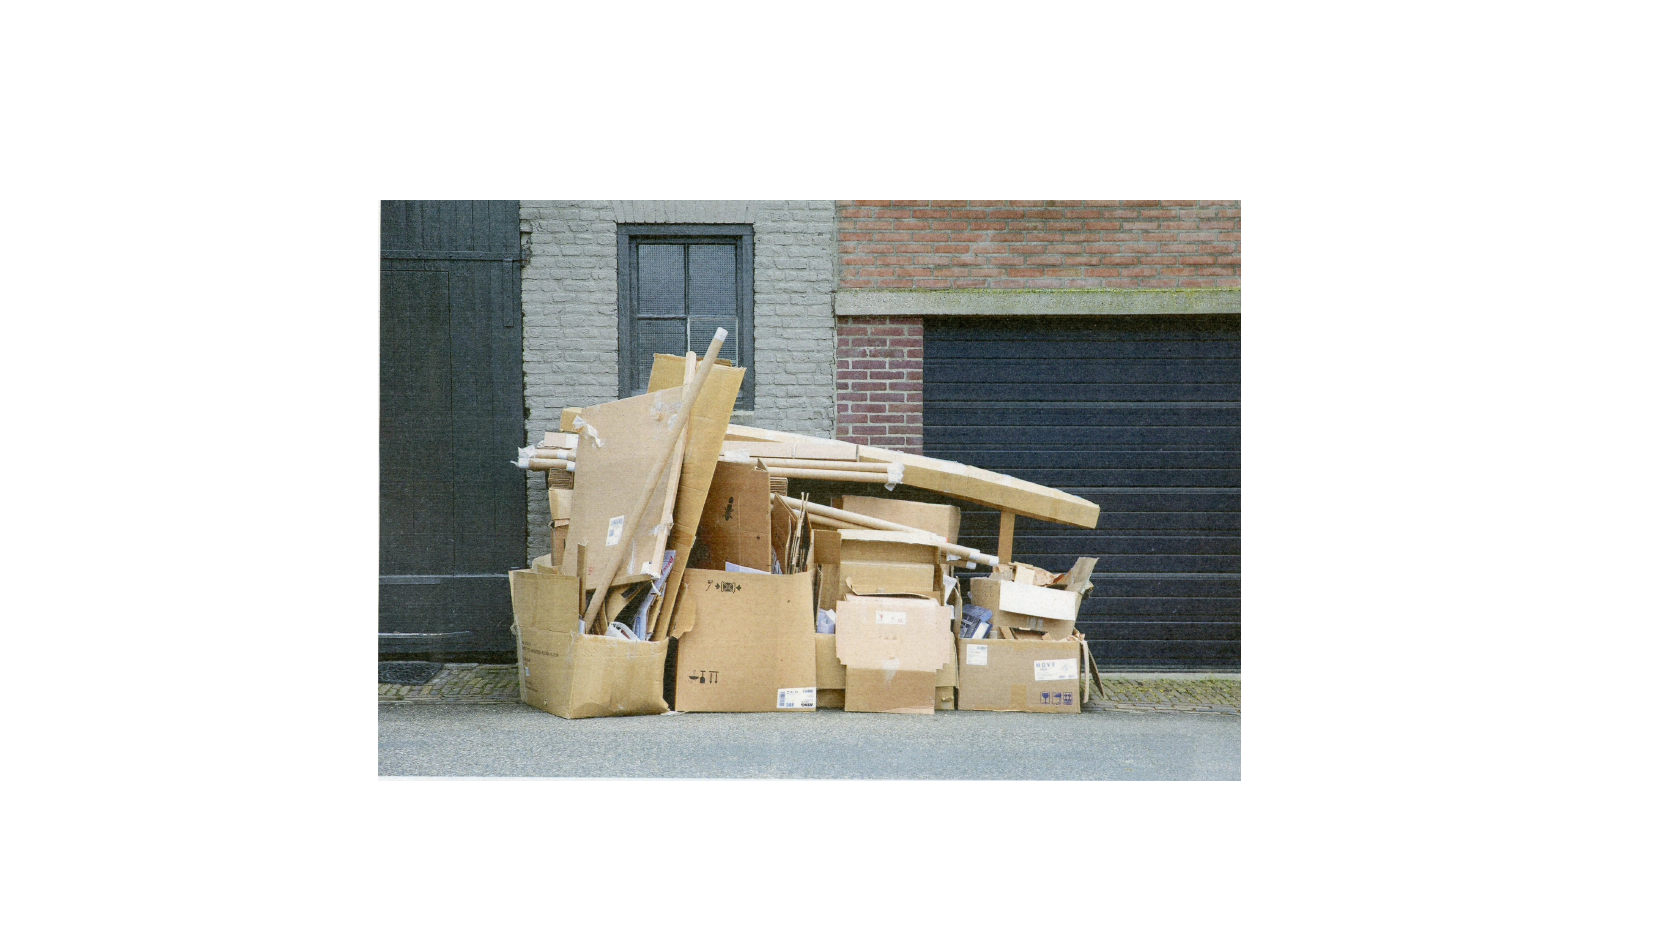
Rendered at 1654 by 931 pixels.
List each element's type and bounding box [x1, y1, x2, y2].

picture [378, 200, 1241, 781]
